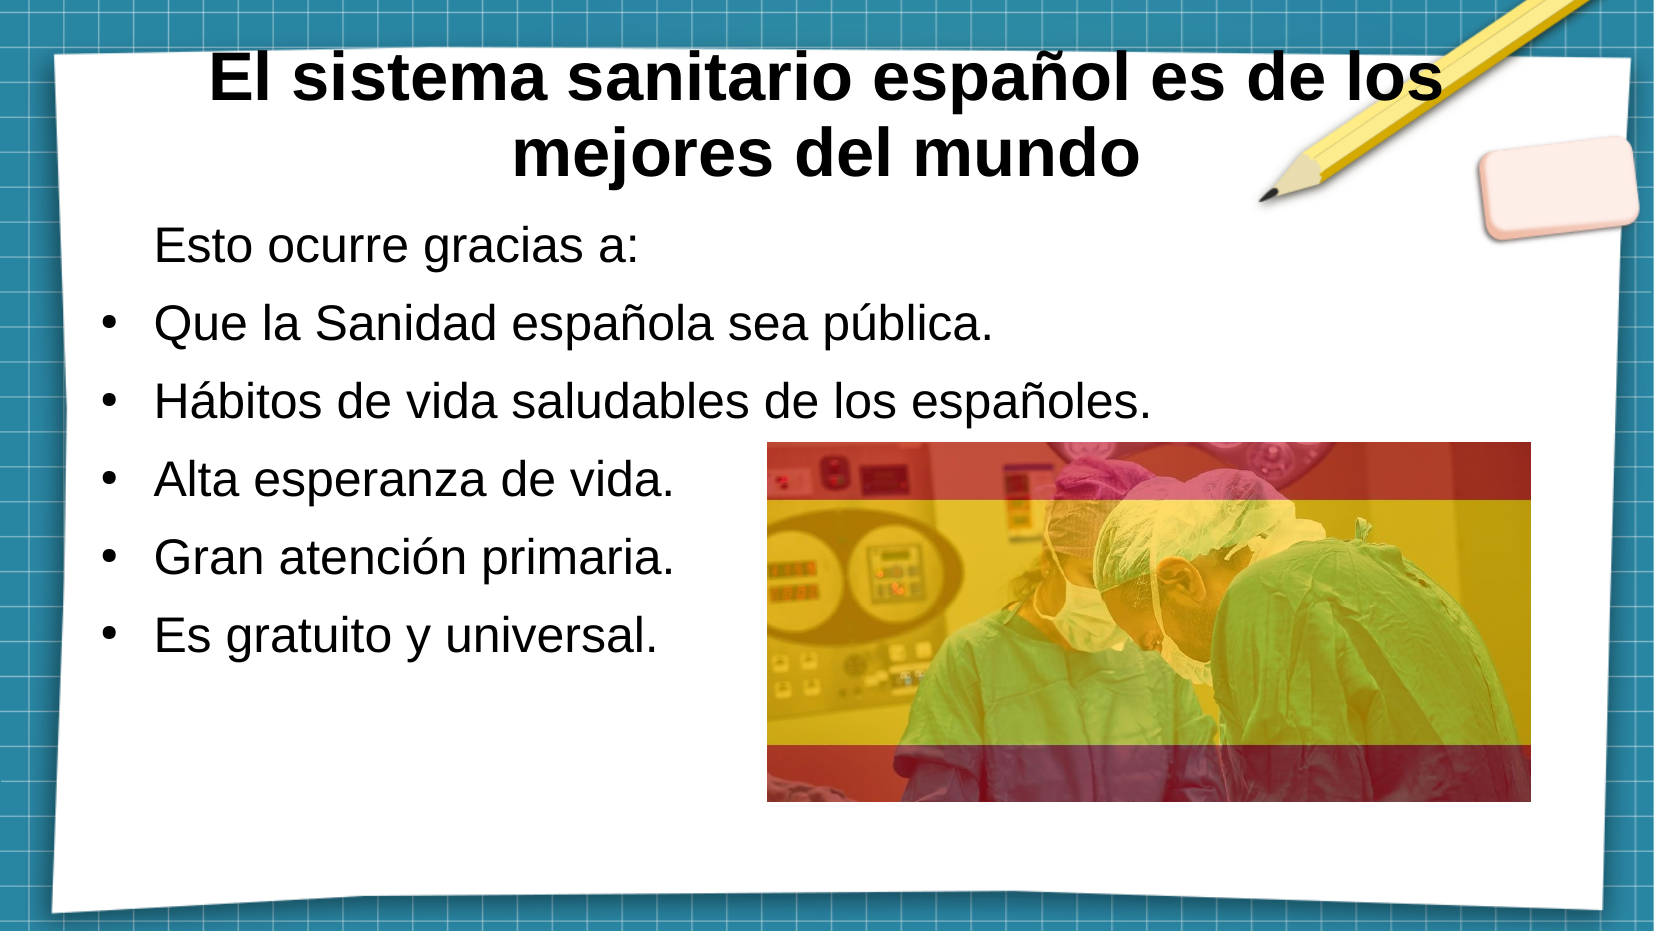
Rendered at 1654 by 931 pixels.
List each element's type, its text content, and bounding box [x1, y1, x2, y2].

list Esto ocurre gracias a: Que la Sanidad española sea pública. Hábitos de vida saludables de los españoles. Alta esperanza de vida. Gran atención primaria. Es gratuito y universal. [82, 217, 1571, 758]
title El sistema sanitario español es de los mejores del mundo [82, 37, 1571, 193]
picture [0, 0, 1654, 931]
